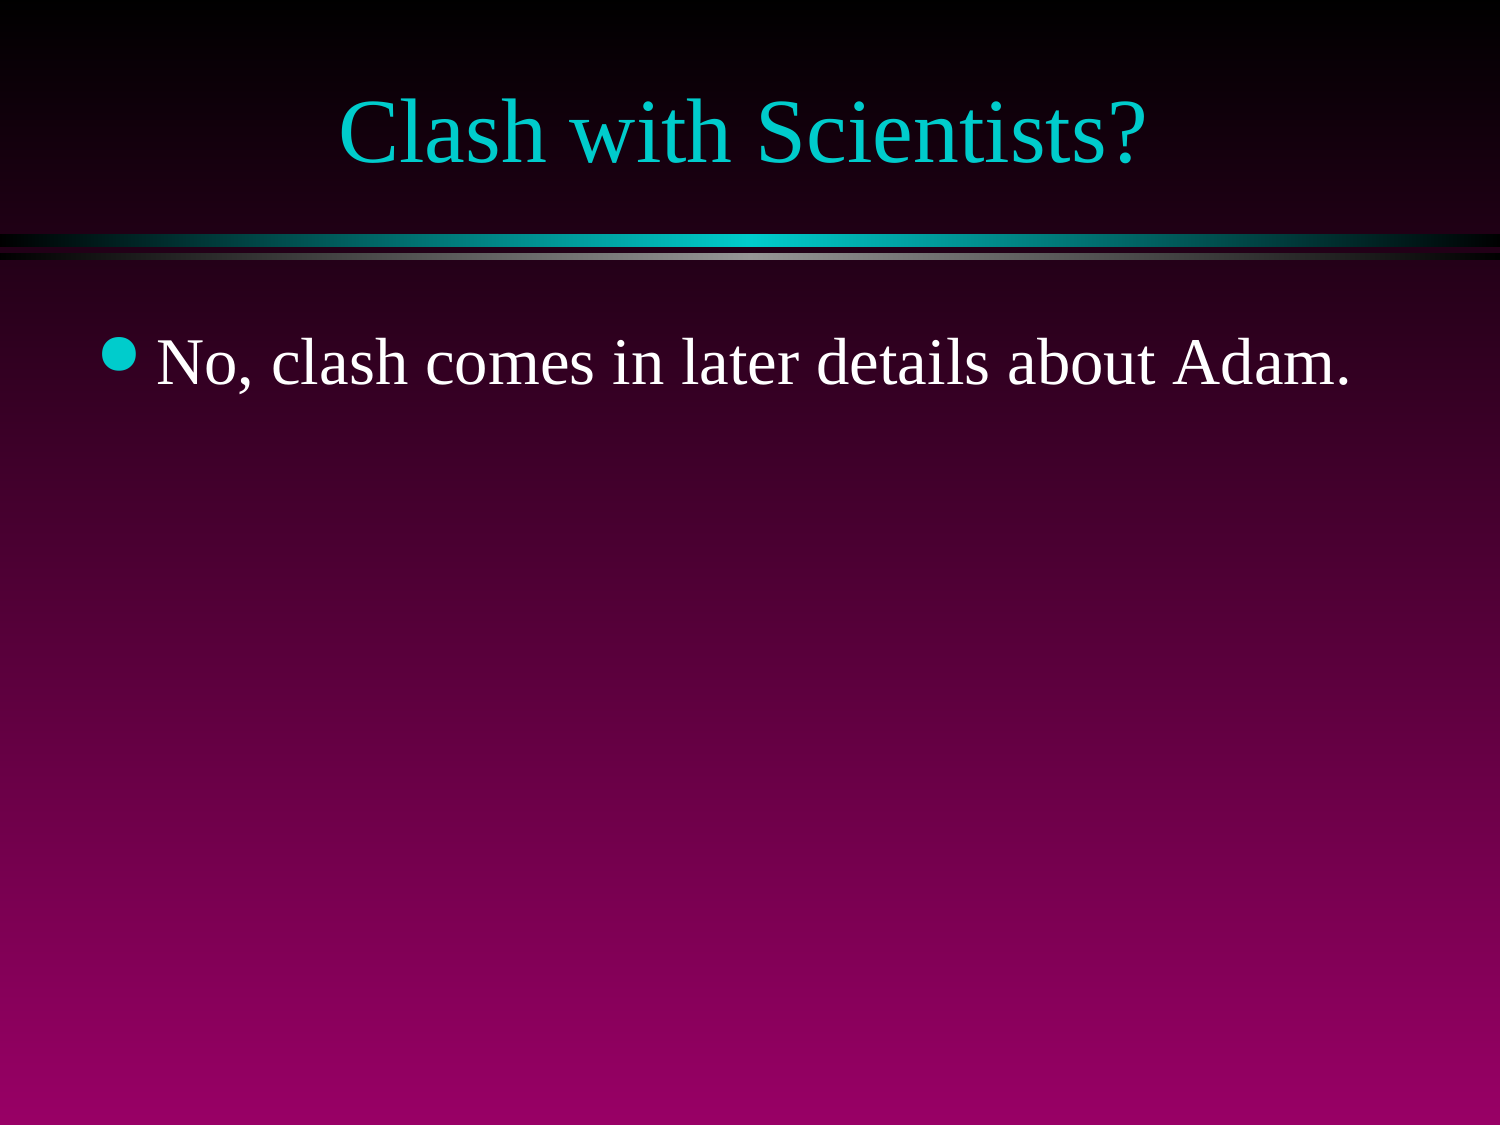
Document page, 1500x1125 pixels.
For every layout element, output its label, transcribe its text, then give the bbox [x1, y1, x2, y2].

title Clash with Scientists? [99, 37, 1388, 225]
list No, clash comes in later details about Adam. [99, 324, 1388, 1068]
